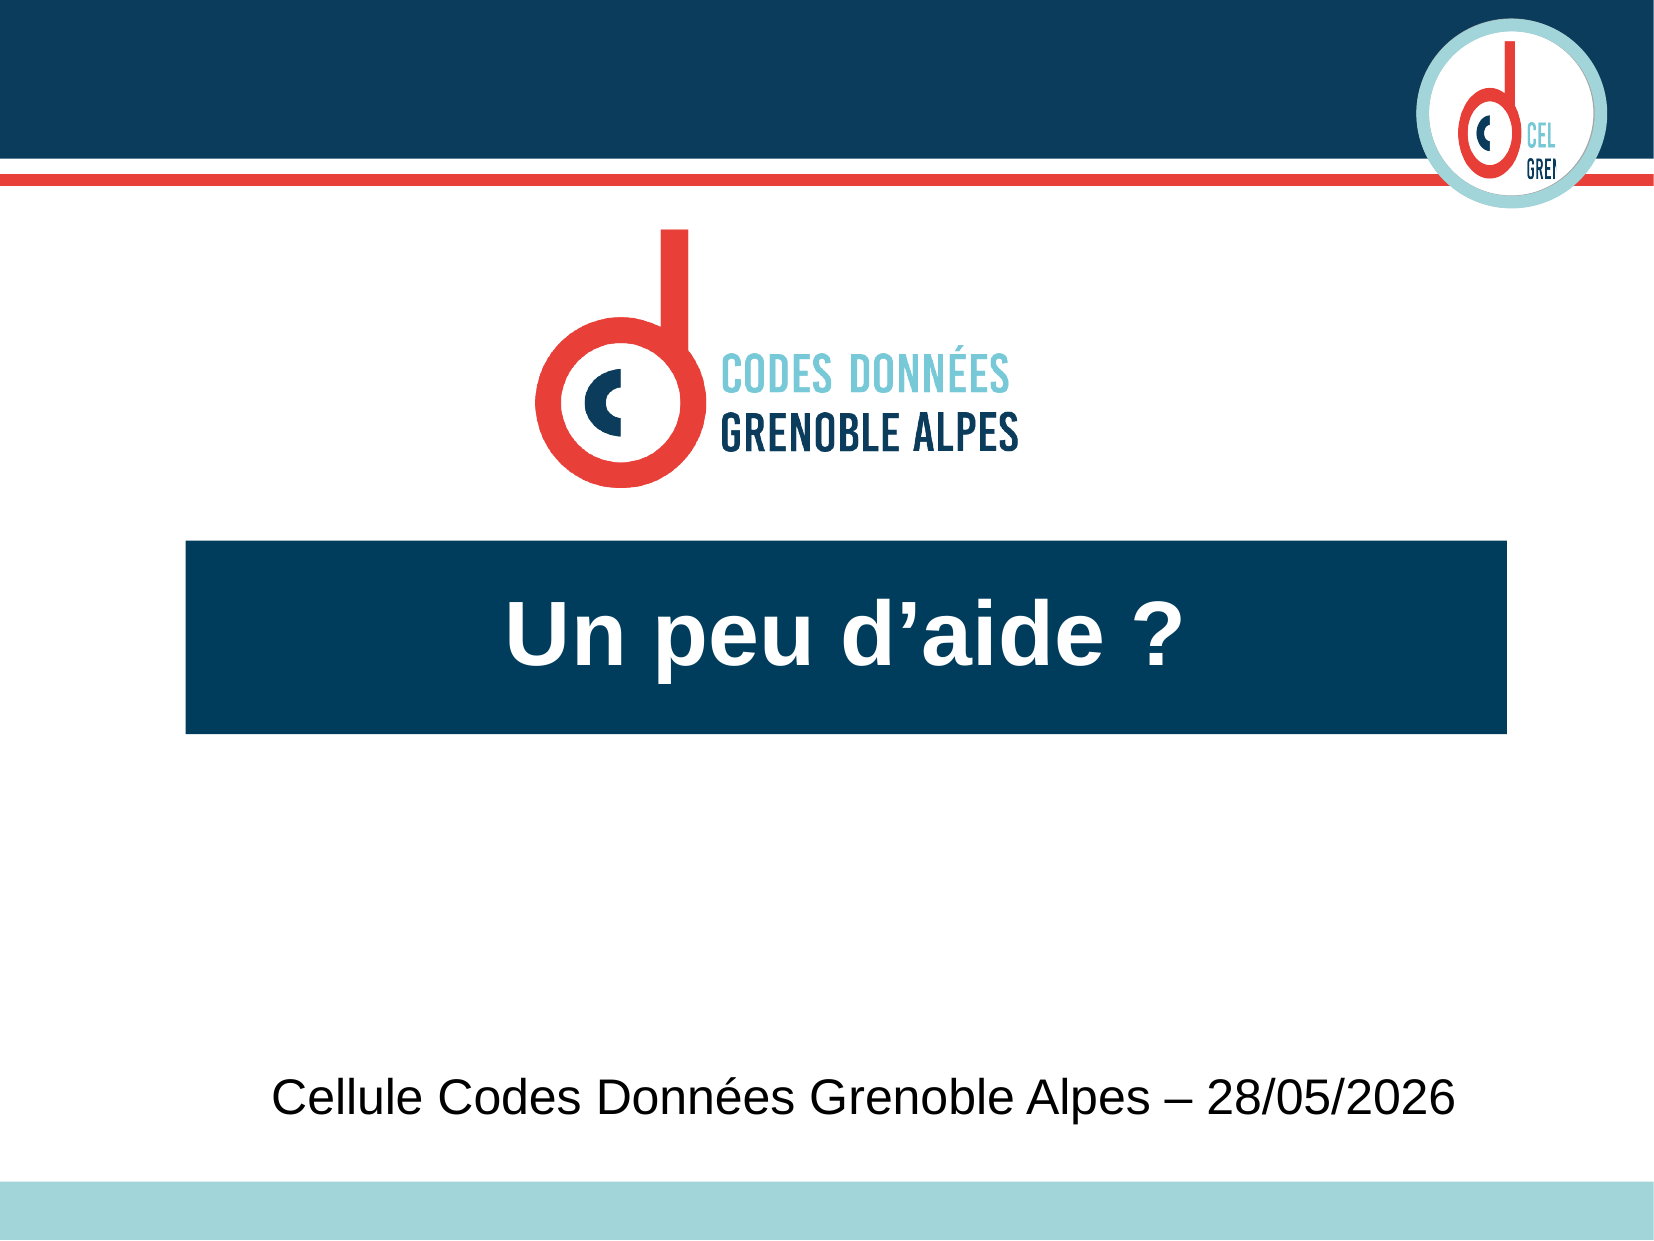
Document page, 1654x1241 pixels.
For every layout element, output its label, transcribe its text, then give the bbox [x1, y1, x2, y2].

list Cellule Codes Données Grenoble Alpes – 28/05/2026 [184, 1062, 1506, 1151]
picture [535, 229, 1119, 488]
title Un peu d’aide ? [185, 540, 1507, 735]
